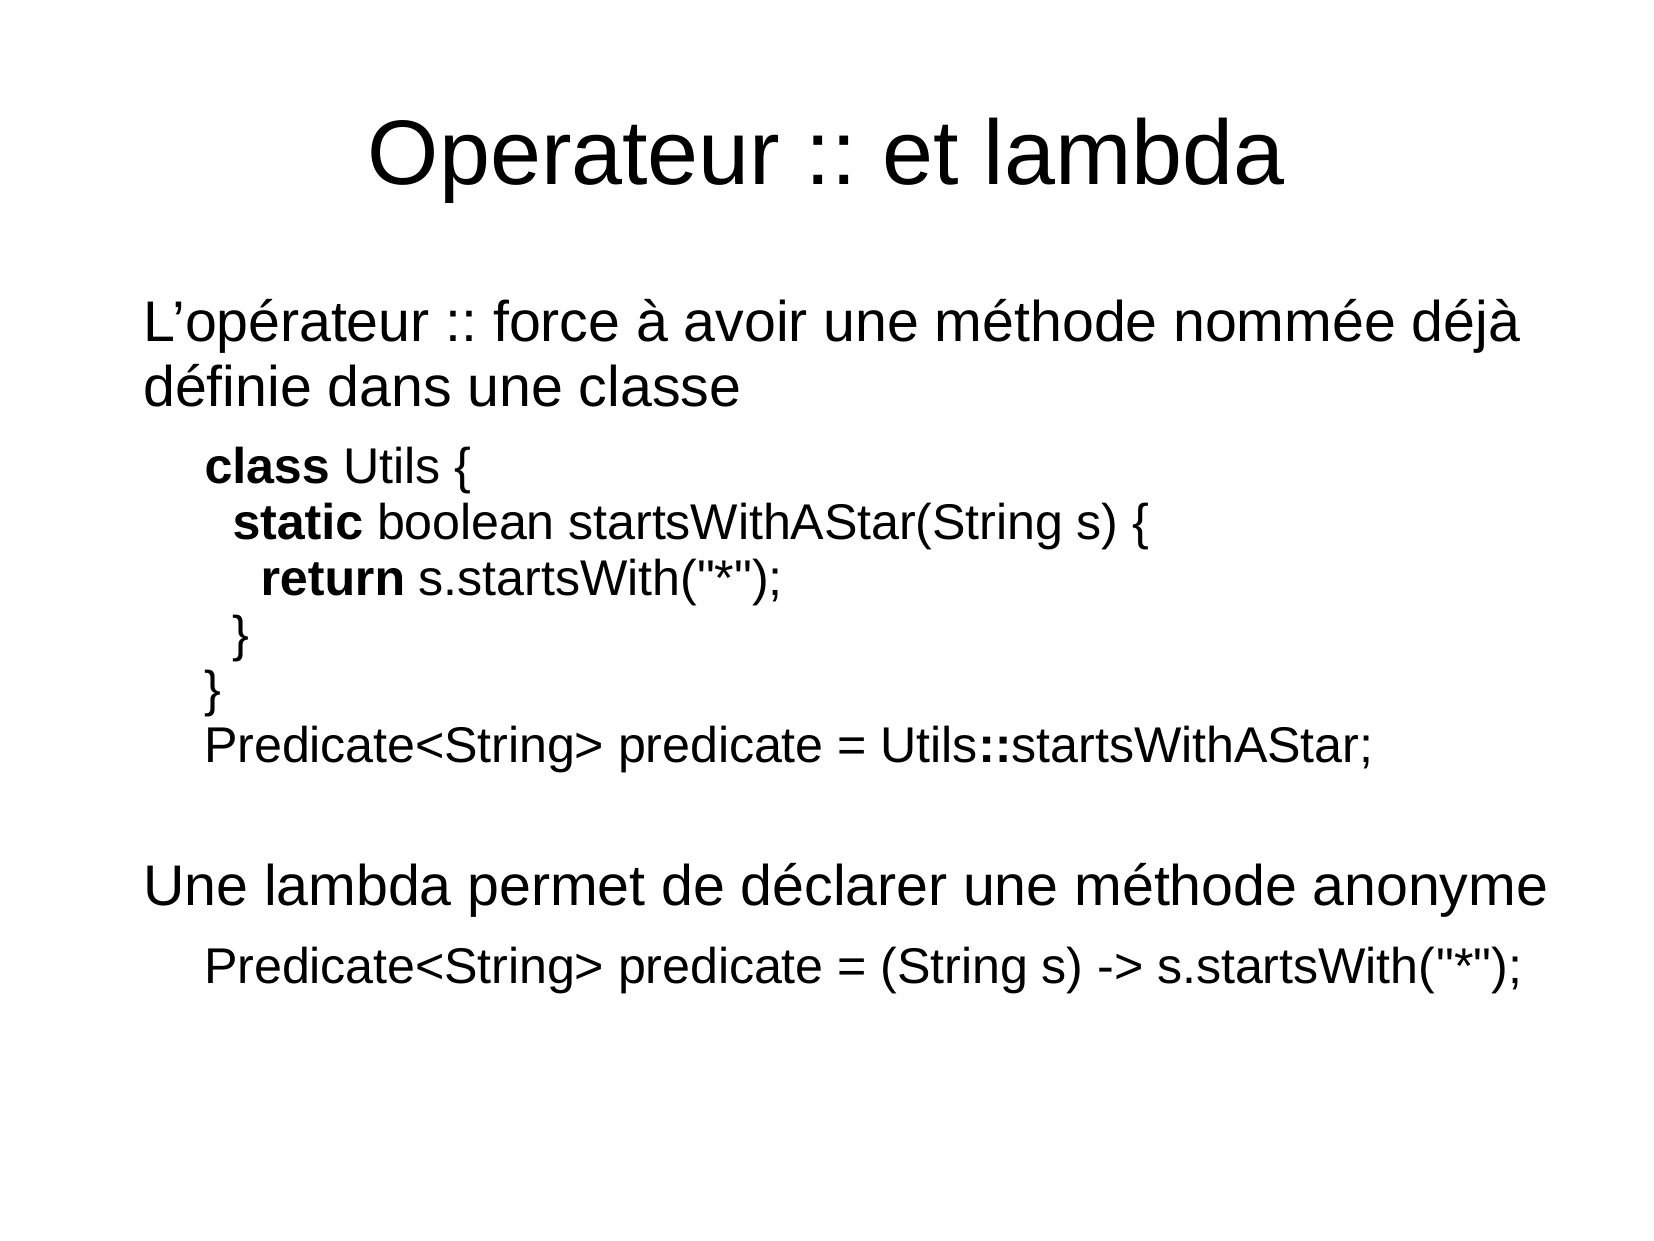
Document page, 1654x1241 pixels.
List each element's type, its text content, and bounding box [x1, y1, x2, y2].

title Operateur :: et lambda [82, 49, 1571, 257]
list L’opérateur :: force à avoir une méthode nommée déjà définie dans une classe class Utils { static boolean startsWithAStar(String s) { return s.startsWith("*"); } } Predicate<String> predicate = Utils::startsWithAStar; Une lambda permet de déclarer une méthode anonyme Predicate<String> predicate = (String s) -> s.startsWith("*"); [82, 290, 1571, 1066]
